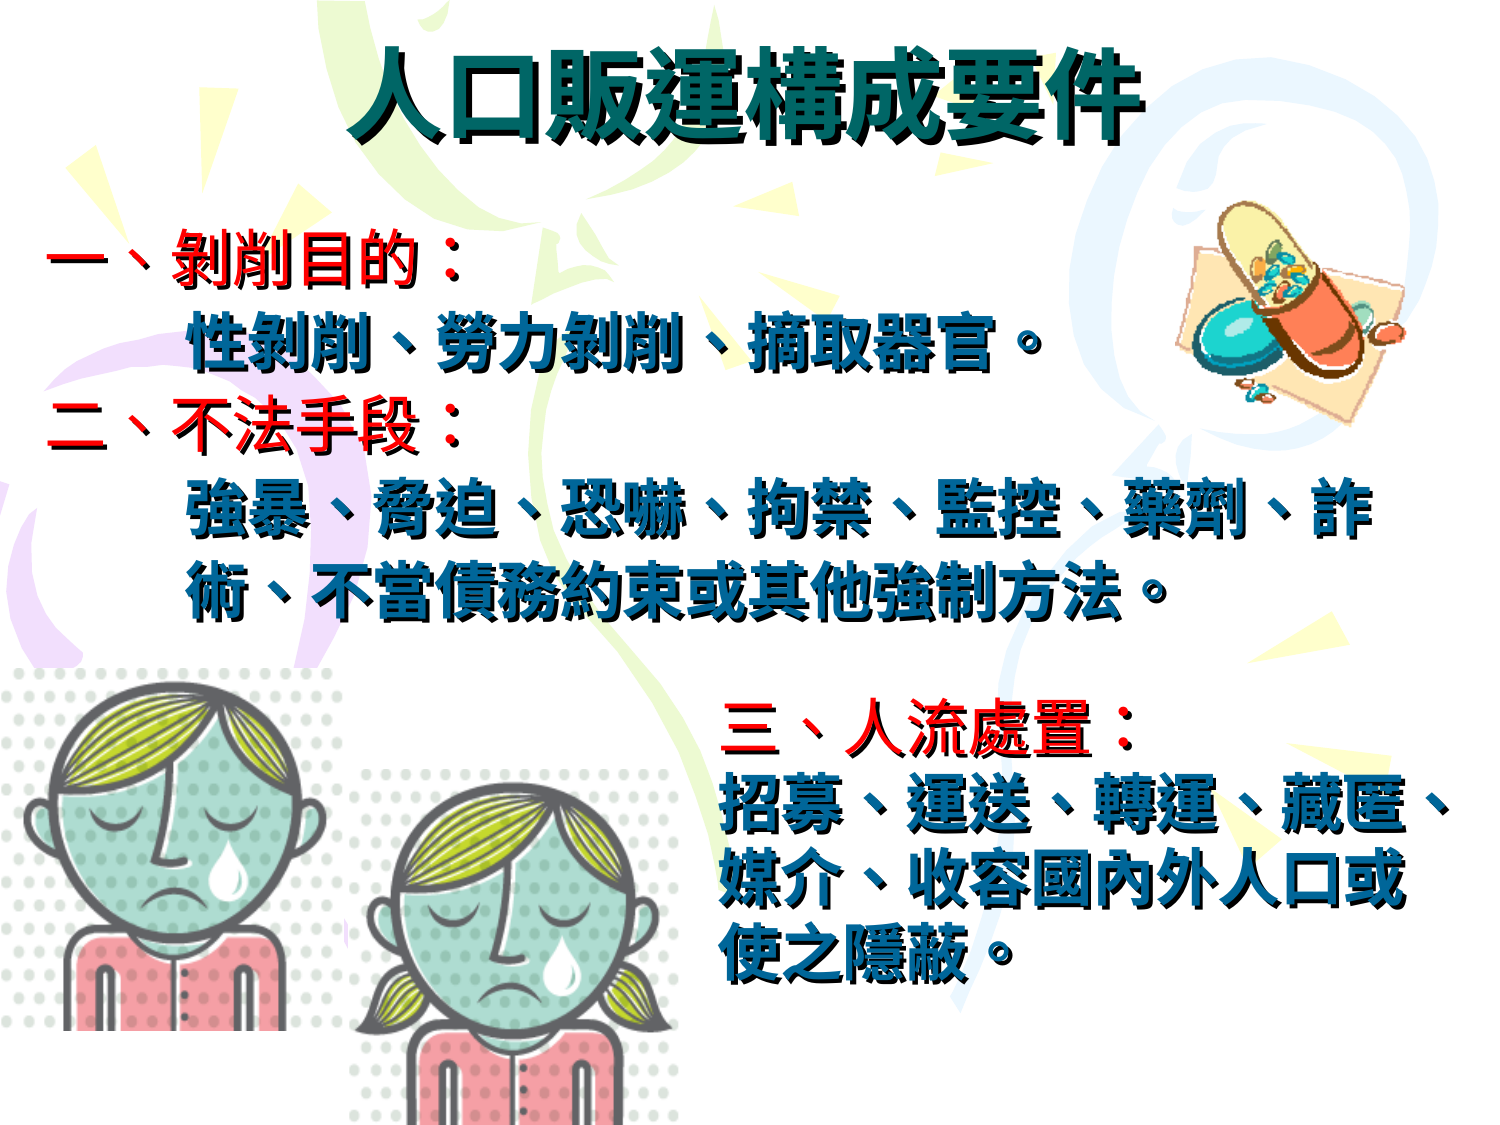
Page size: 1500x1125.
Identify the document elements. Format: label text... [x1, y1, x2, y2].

picture [348, 769, 680, 1125]
text_box 三、人流處置： 招募、運送、轉運、藏匿、媒介、收容國內外人口或使之隱蔽。 [702, 680, 1453, 996]
text_box 一、剝削目的： 性剝削、勞力剝削、摘取器官。 二、不法手段： 強暴、脅迫、恐嚇、拘禁、監控、藥劑、詐 術、不當債務約束或其他強制方法。 [29, 219, 1471, 1094]
title 人口販運構成要件 [41, 31, 1447, 161]
picture [1175, 196, 1410, 431]
picture [0, 668, 344, 1031]
